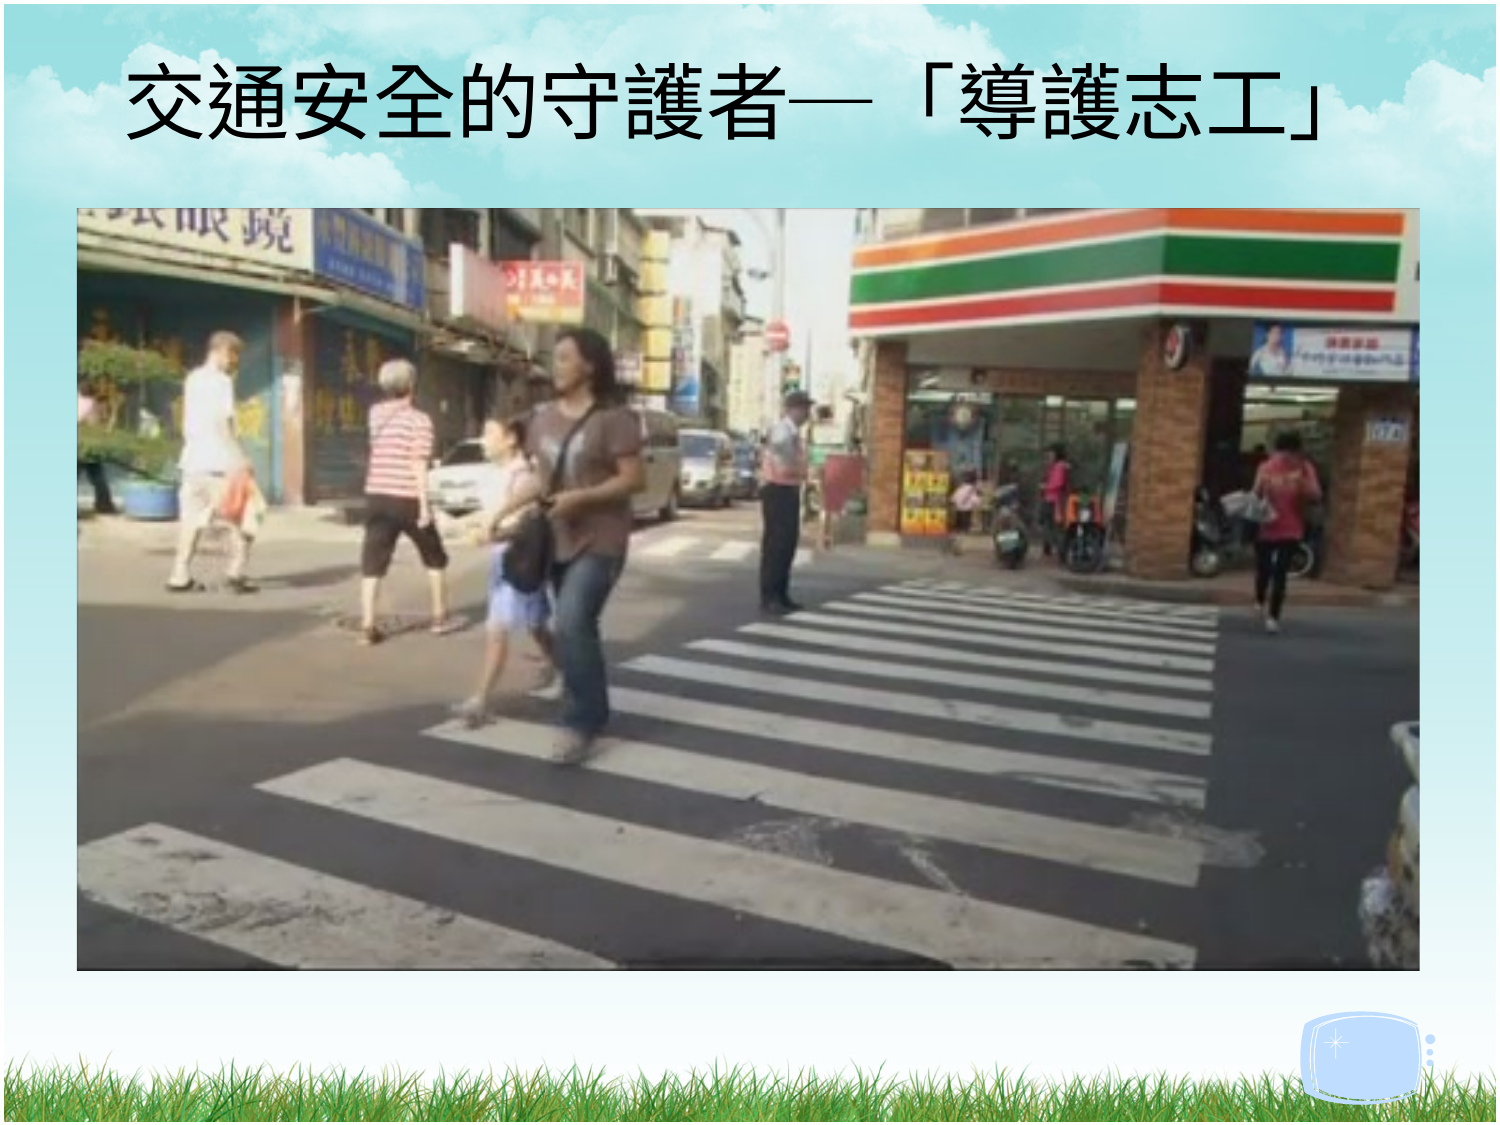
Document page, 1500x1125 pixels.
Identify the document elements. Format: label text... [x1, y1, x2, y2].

text_box 交通安全的守護者─「導護志工」 [108, 42, 1388, 159]
picture [0, 0, 1500, 1125]
